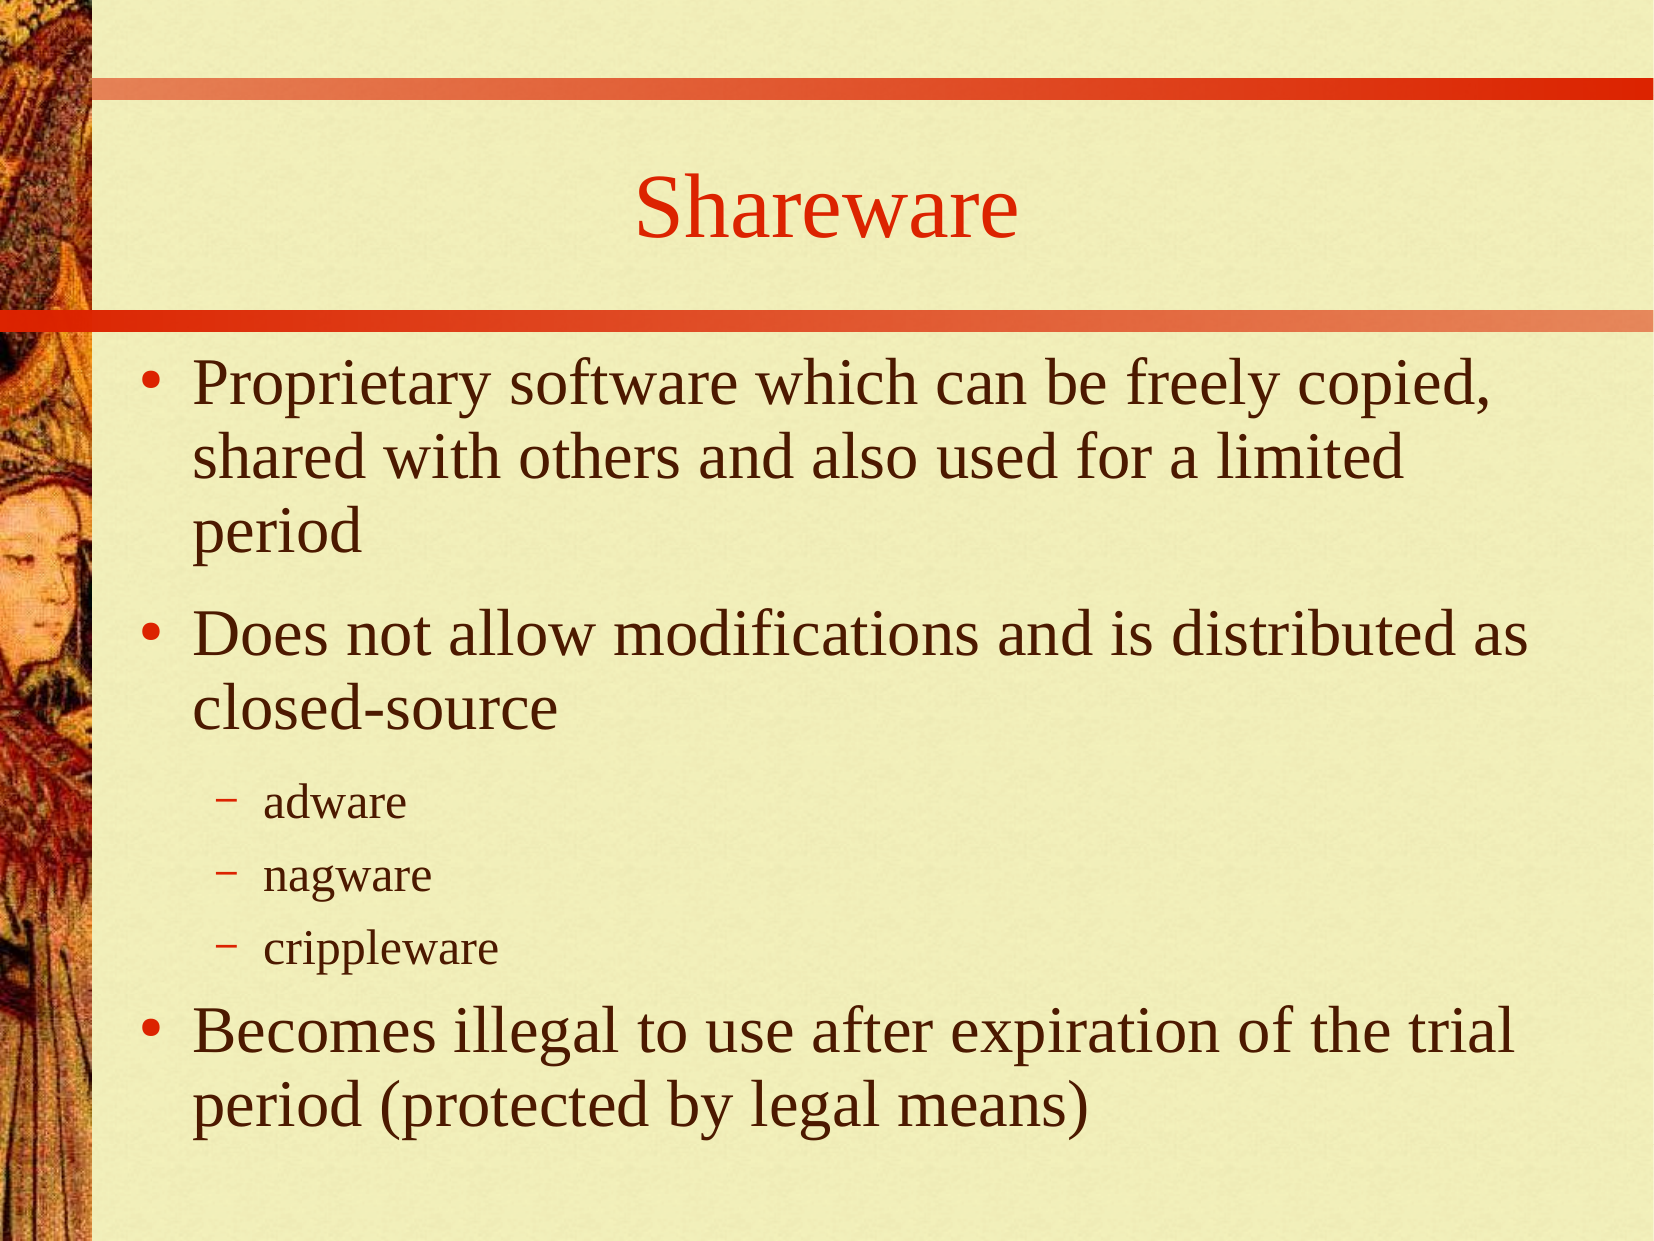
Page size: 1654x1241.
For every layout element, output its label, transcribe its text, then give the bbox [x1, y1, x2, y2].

list Proprietary software which can be freely copied, shared with others and also used for a limited period Does not allow modifications and is distributed as closed-source adware nagware crippleware Becomes illegal to use after expiration of the trial period (protected by legal means) [121, 344, 1534, 1141]
picture [0, 332, 1654, 1241]
picture [0, 0, 1654, 310]
title Shareware [121, 102, 1534, 311]
